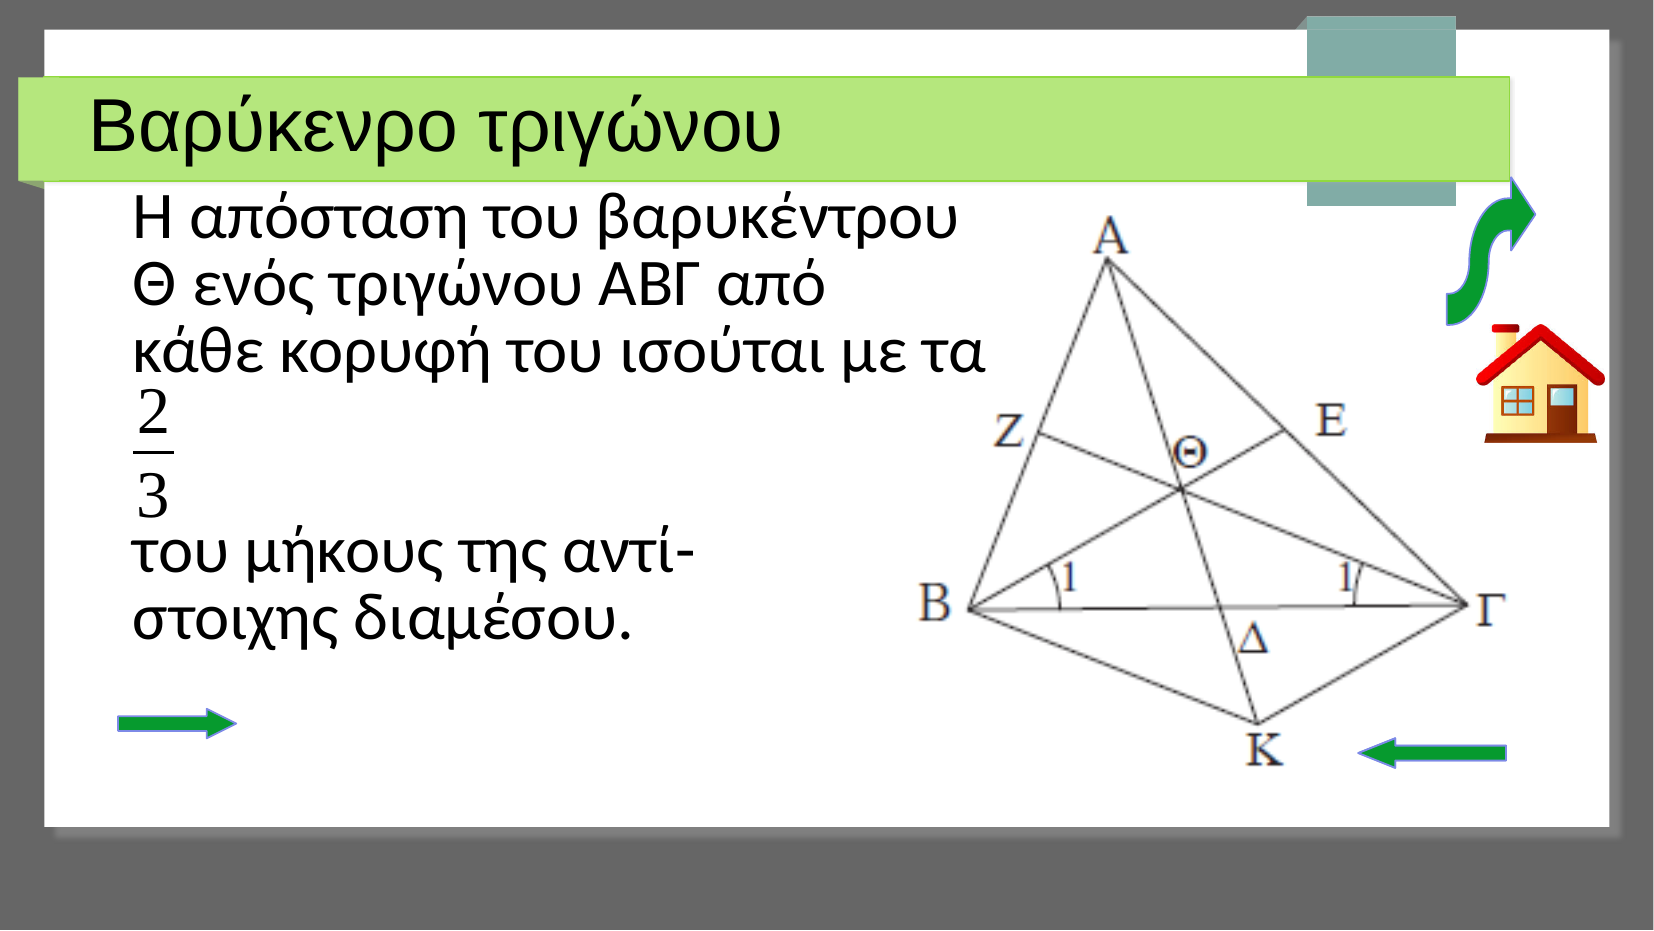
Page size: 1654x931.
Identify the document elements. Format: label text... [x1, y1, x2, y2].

text_box [1446, 177, 1536, 325]
text_box Η απόσταση του βαρυκέντρου Θ ενός τριγώνου ΑΒΓ από κάθε κορυφή του ισούται με τα του μήκους της αντί- στοιχης διαμέσου. [118, 181, 1004, 777]
picture [1004, 206, 1605, 777]
text_box [118, 708, 237, 739]
text_box [1358, 738, 1507, 768]
title Βαρύκενρο τριγώνου [88, 73, 1506, 178]
chart [129, 373, 178, 532]
